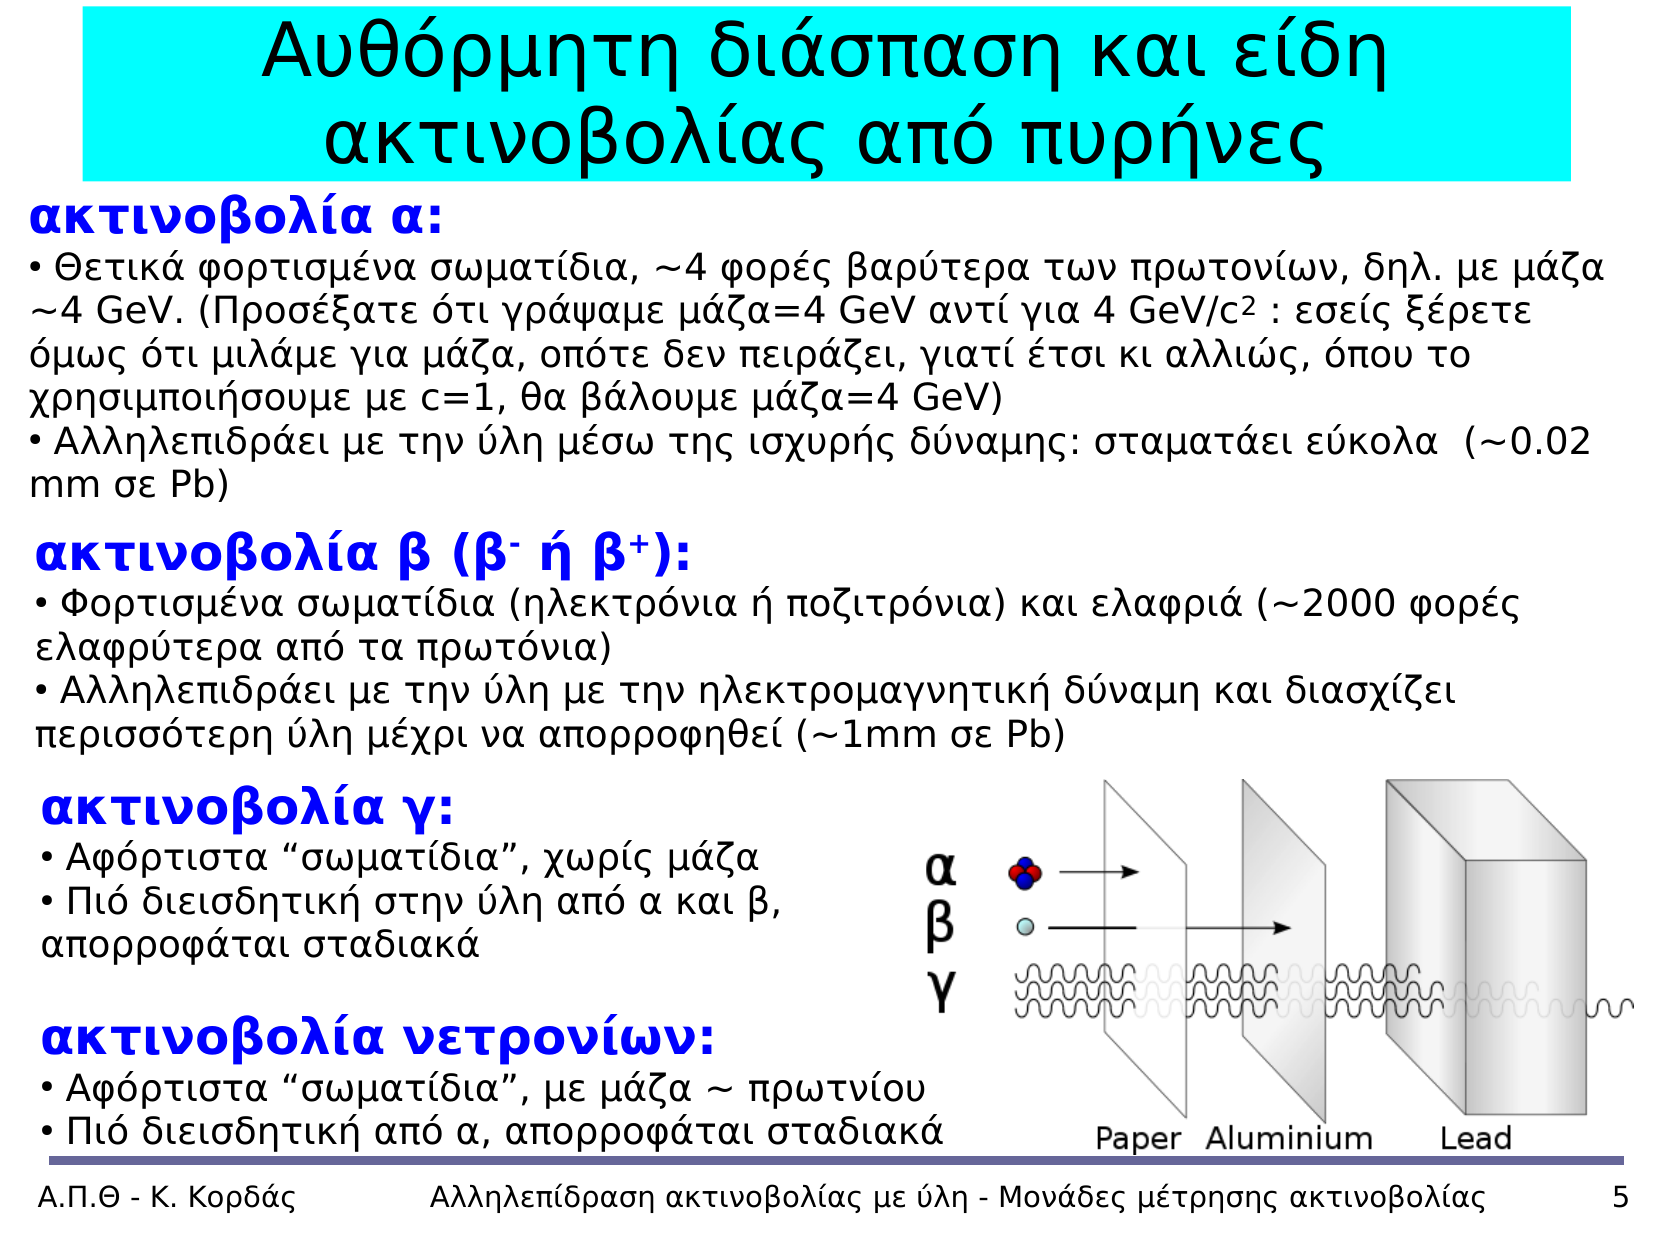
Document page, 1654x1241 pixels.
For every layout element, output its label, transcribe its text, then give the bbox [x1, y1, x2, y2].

text_box ακτινοβολία γ: Αφόρτιστα “σωματίδια”, χωρίς μάζα Πιό διεισδητική στην ύλη από α και β, απορροφάται σταδιακά [25, 770, 1001, 991]
text_box ακτινοβολία β (β- ή β+): Φορτισμένα σωματίδια (ηλεκτρόνια ή ποζιτρόνια) και ελαφριά (~2000 φορές ελαφρύτερα από τα πρωτόνια) Αλληλεπιδράει με την ύλη με την ηλεκτρομαγνητική δύναμη και διασχίζει περισσότερη ύλη μέχρι να απορροφηθεί (~1mm σε Pb) [19, 516, 1633, 788]
title Αυθόρμητη διάσπαση και είδη ακτινοβολίας από πυρήνες [82, 6, 1571, 179]
text_box ακτινοβολία νετρονίων: Αφόρτιστα “σωματίδια”, με μάζα ~ πρωτνίου Πιό διεισδητική από α, απορροφάται σταδιακά [25, 1000, 1001, 1222]
text_box ακτινοβολία α: Θετικά φορτισμένα σωματίδια, ~4 φορές βαρύτερα των πρωτονίων, δηλ. με μάζα ~4 GeV. (Προσέξατε ότι γράψαμε μάζα=4 GeV αντί για 4 GeV/c2 : εσείς ξέρετε όμως ότι μιλάμε για μάζα, οπότε δεν πειράζει, γιατί έτσι κι αλλιώς, όπου το χρησιμποιήσουμε με c=1, θα βάλουμε μάζα=4 GeV) Αλληλεπιδράει με την ύλη μέσω της ισχυρής δύναμης: σταματάει εύκολα (~0.02 mm σε Pb) [13, 179, 1627, 597]
picture [925, 779, 1634, 1155]
